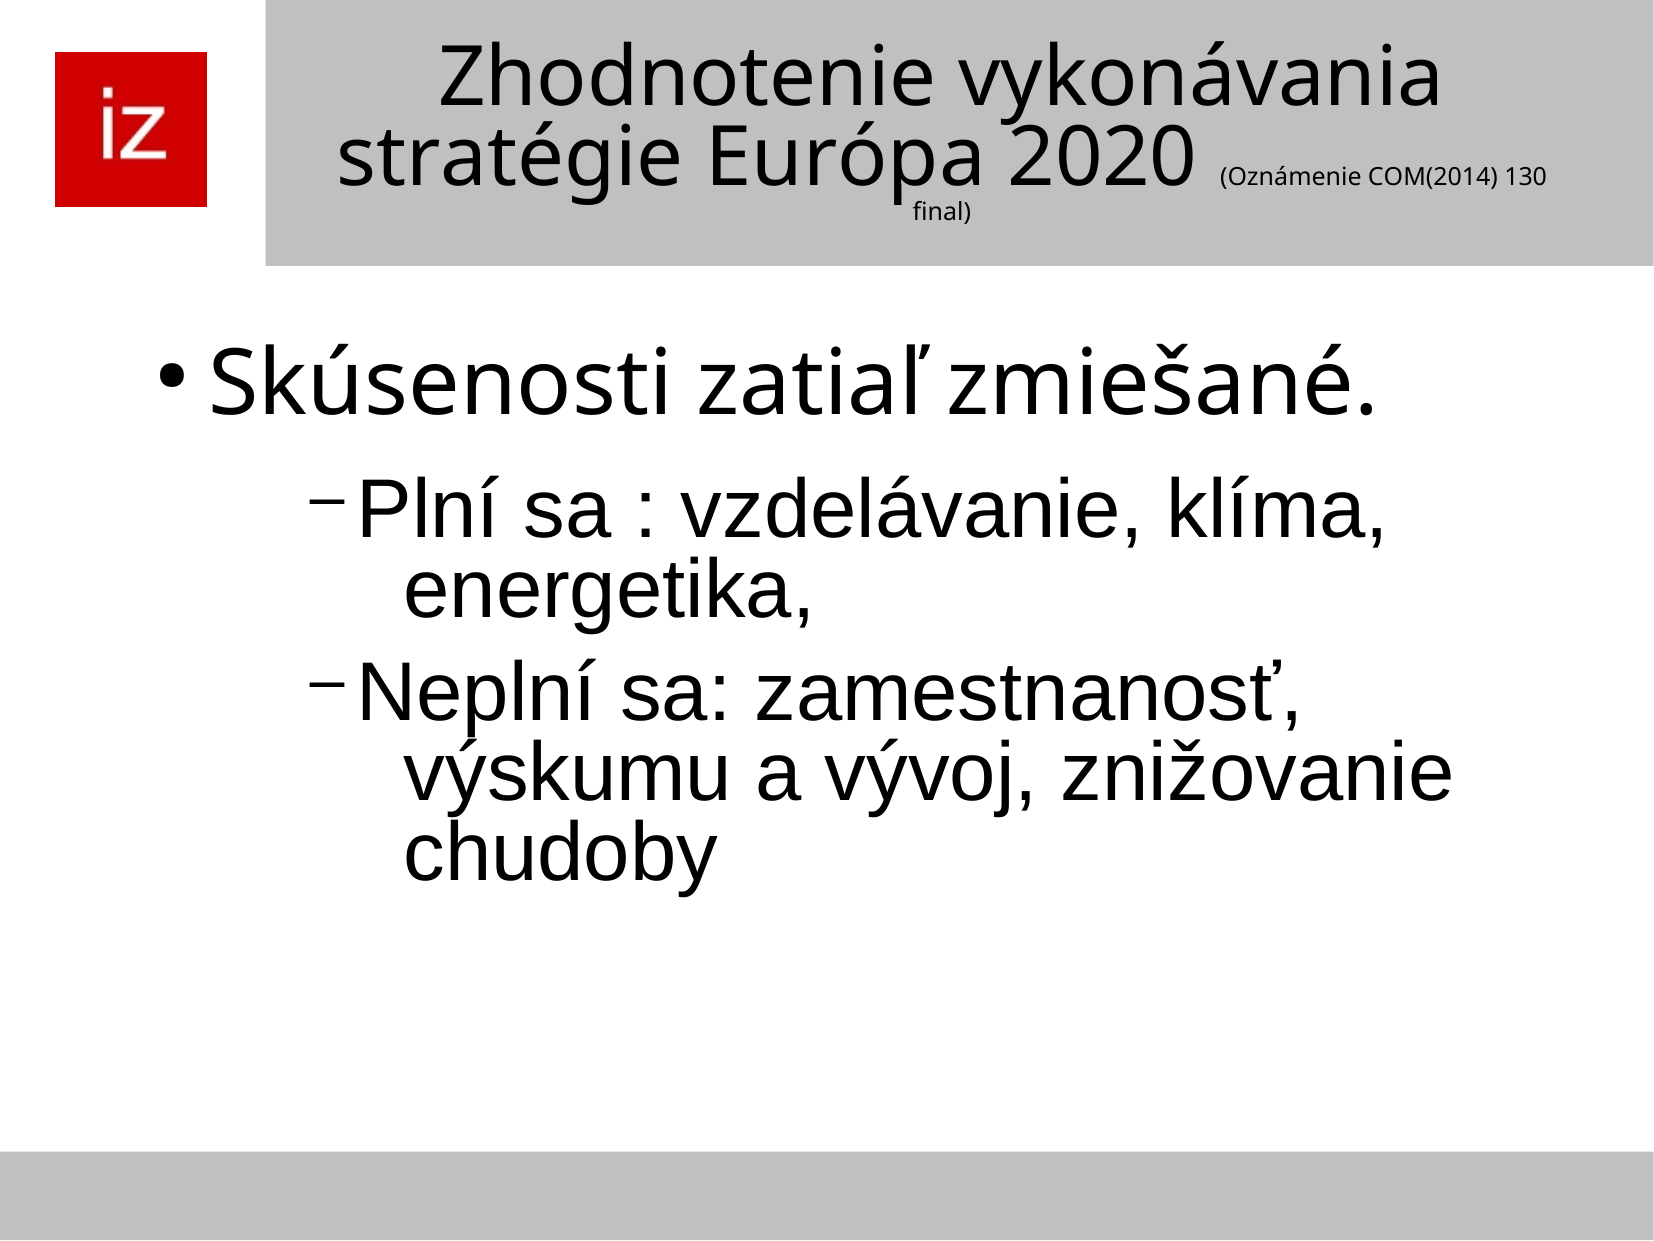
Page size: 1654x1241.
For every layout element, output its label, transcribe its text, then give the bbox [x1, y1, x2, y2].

list Skúsenosti zatiaľ zmiešané. Plní sa : vzdelávanie, klíma, energetika, Neplní sa: zamestnanosť, výskumu a vývoj, znižovanie chudoby [121, 344, 1533, 1126]
title Zhodnotenie vykonávania stratégie Európa 2020 (Oznámenie COM(2014) 130 final) [318, 29, 1565, 237]
picture [55, 52, 207, 207]
